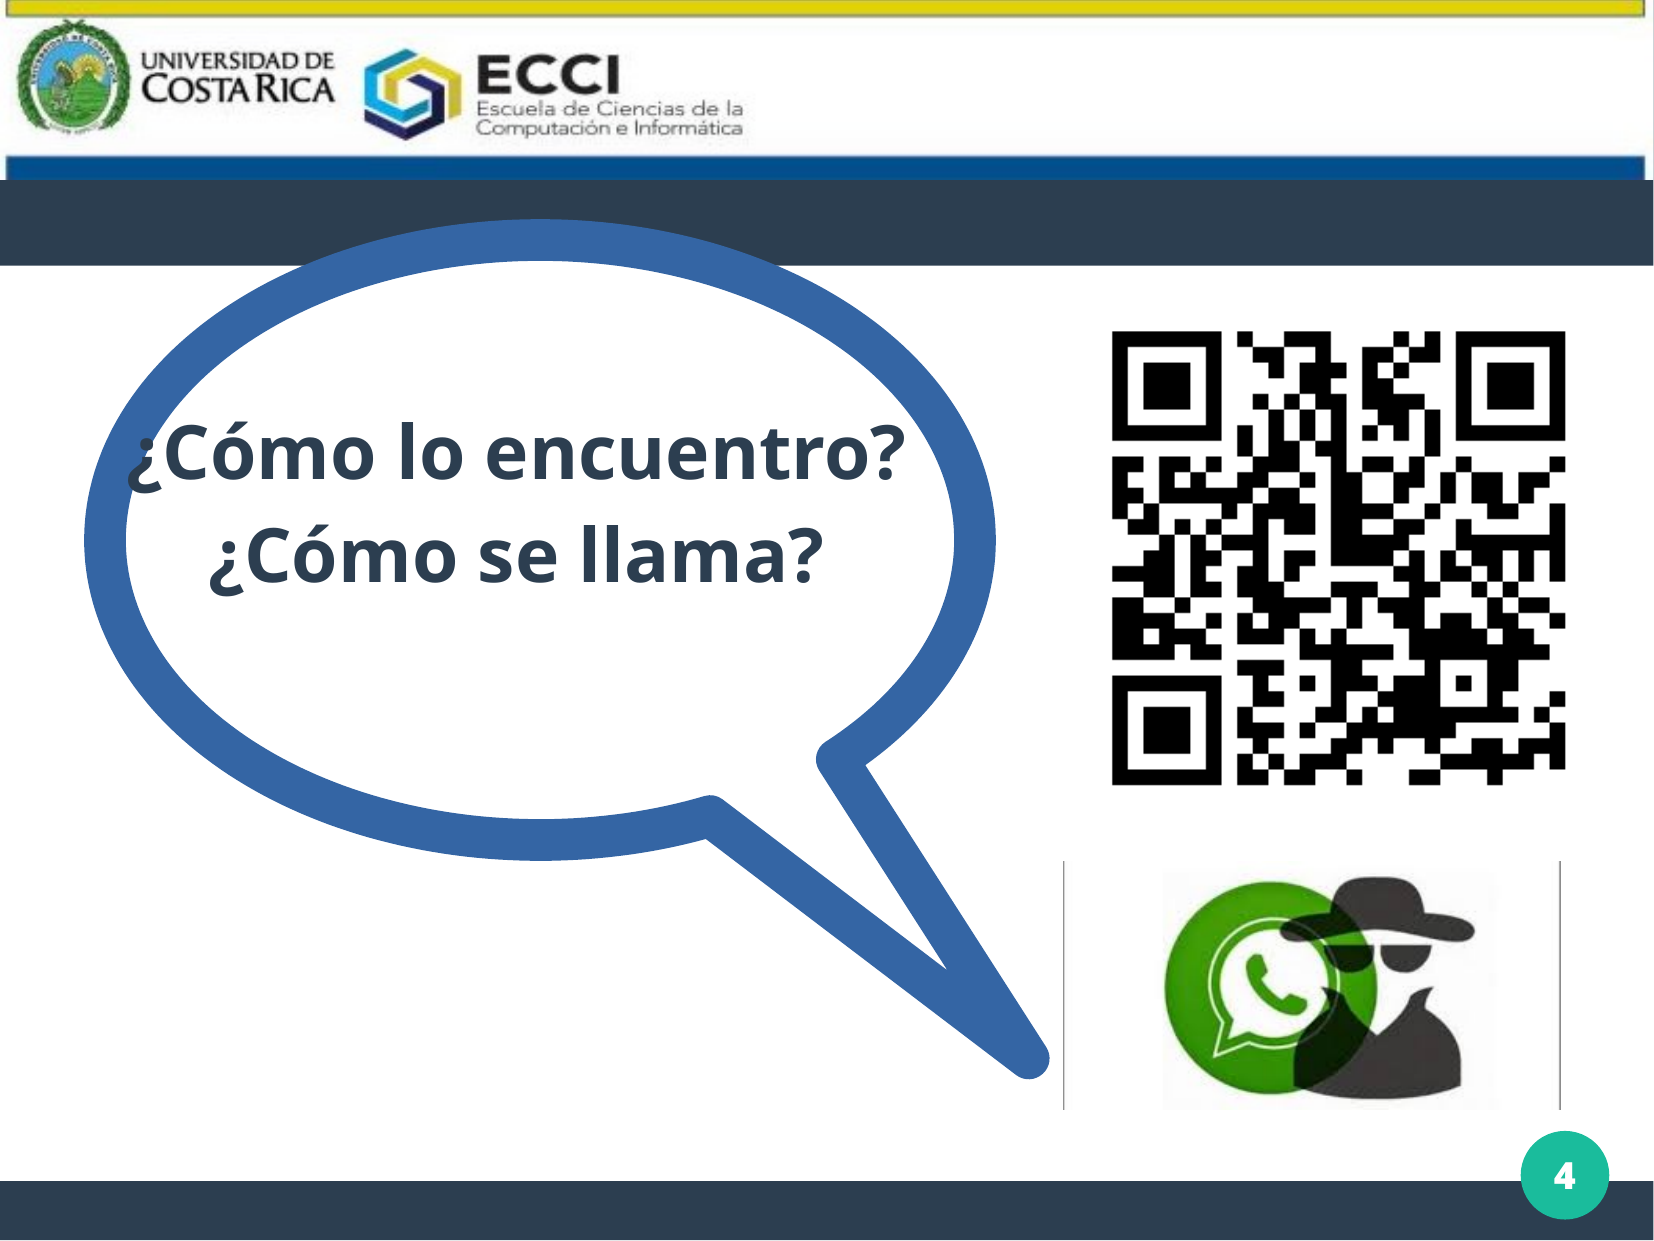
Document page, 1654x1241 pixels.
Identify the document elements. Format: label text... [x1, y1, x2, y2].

subtitle ¿Cómo lo encuentro? ¿Cómo se llama? [59, 225, 976, 779]
picture [1063, 861, 1561, 1111]
picture [0, 0, 1654, 181]
text_box [277, 779, 1029, 1059]
picture [1050, 269, 1628, 848]
